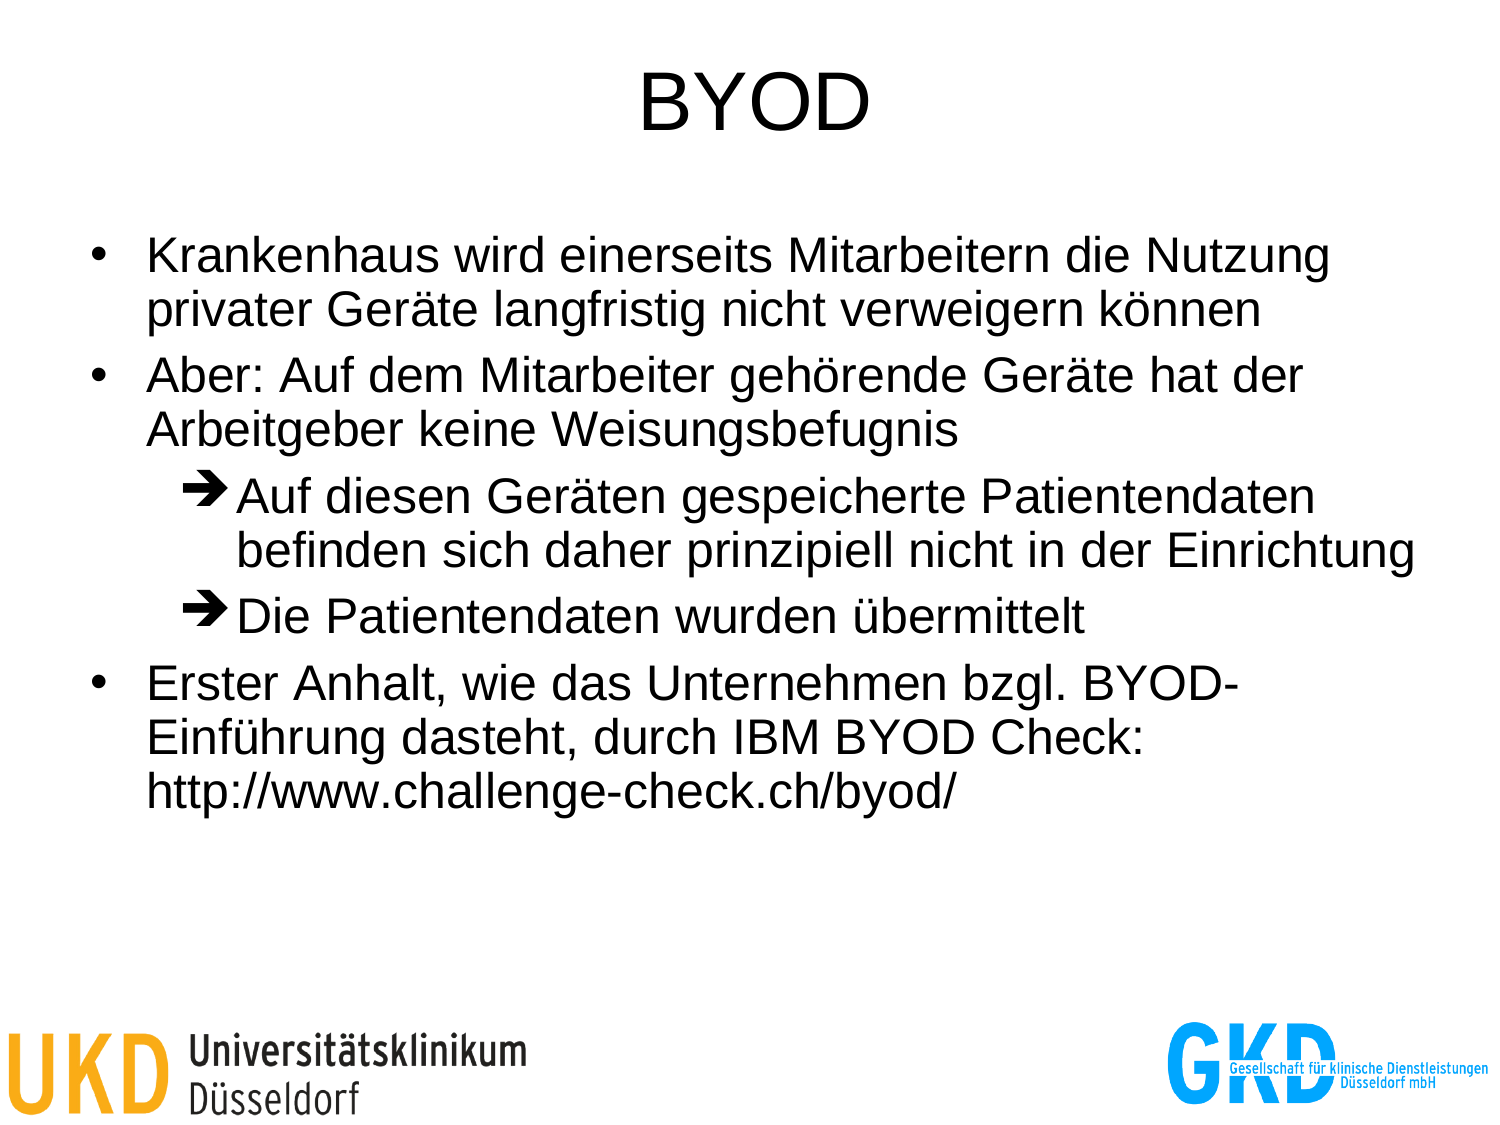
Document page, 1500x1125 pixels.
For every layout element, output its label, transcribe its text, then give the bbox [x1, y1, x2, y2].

picture [0, 1023, 532, 1125]
picture [1163, 1006, 1500, 1125]
title BYOD [75, 25, 1436, 169]
list Krankenhaus wird einerseits Mitarbeitern die Nutzung privater Geräte langfristig nicht verweigern können Aber: Auf dem Mitarbeiter gehörende Geräte hat der Arbeitgeber keine Weisungsbefugnis Auf diesen Geräten gespeicherte Patientendaten befinden sich daher prinzipiell nicht in der Einrichtung Die Patientendaten wurden übermittelt Erster Anhalt, wie das Unternehmen bzgl. BYOD-Einführung dasteht, durch IBM BYOD Check: http://www.challenge-check.ch/byod/ [75, 221, 1436, 894]
